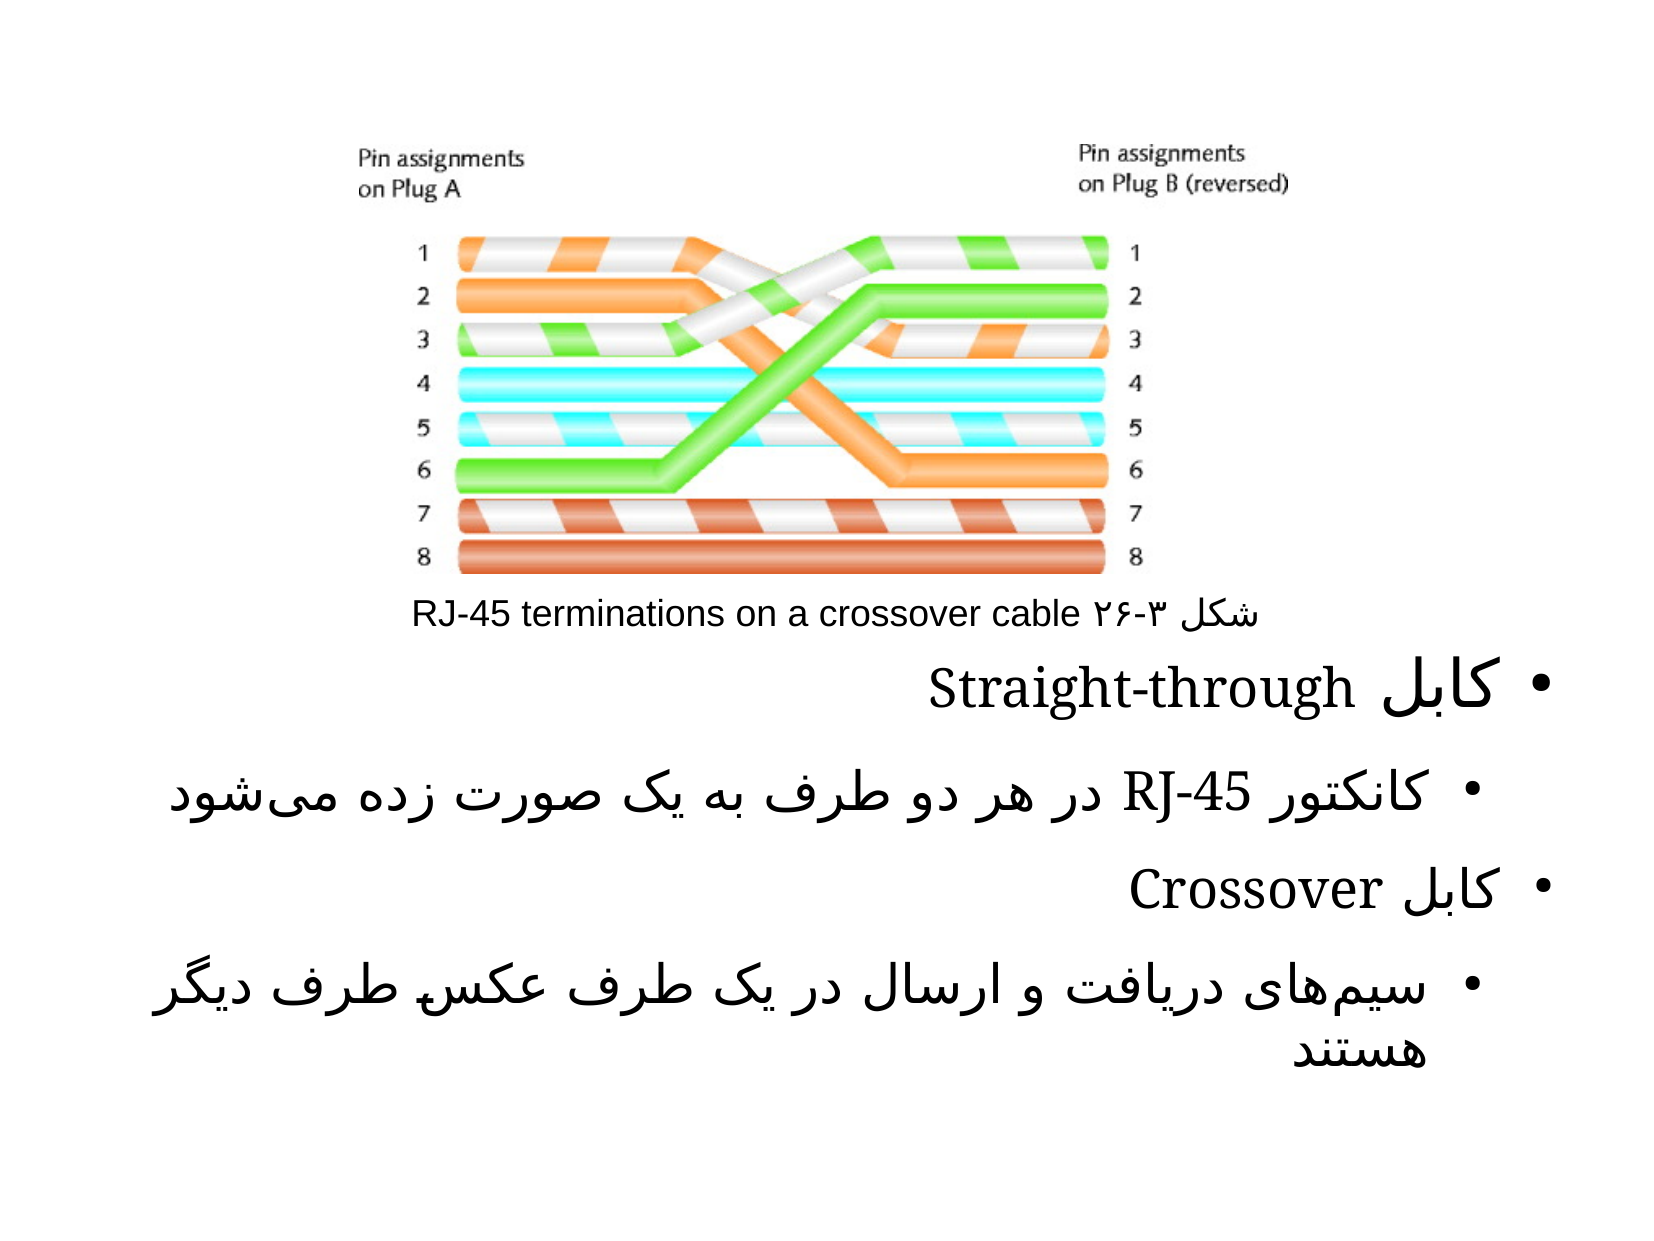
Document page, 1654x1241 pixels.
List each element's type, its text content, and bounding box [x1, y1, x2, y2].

picture [359, 144, 1288, 574]
list کابل Straight-through کانکتور RJ-45 در هر دو طرف به یک صورت زده می‌شود کابل Crossover سیم‌های دریافت و ارسال در یک طرف عکس طرف دیگر هستند [82, 645, 1571, 1182]
text_box شکل ۳-۲۶ RJ-45 terminations on a crossover cable [396, 581, 1410, 643]
